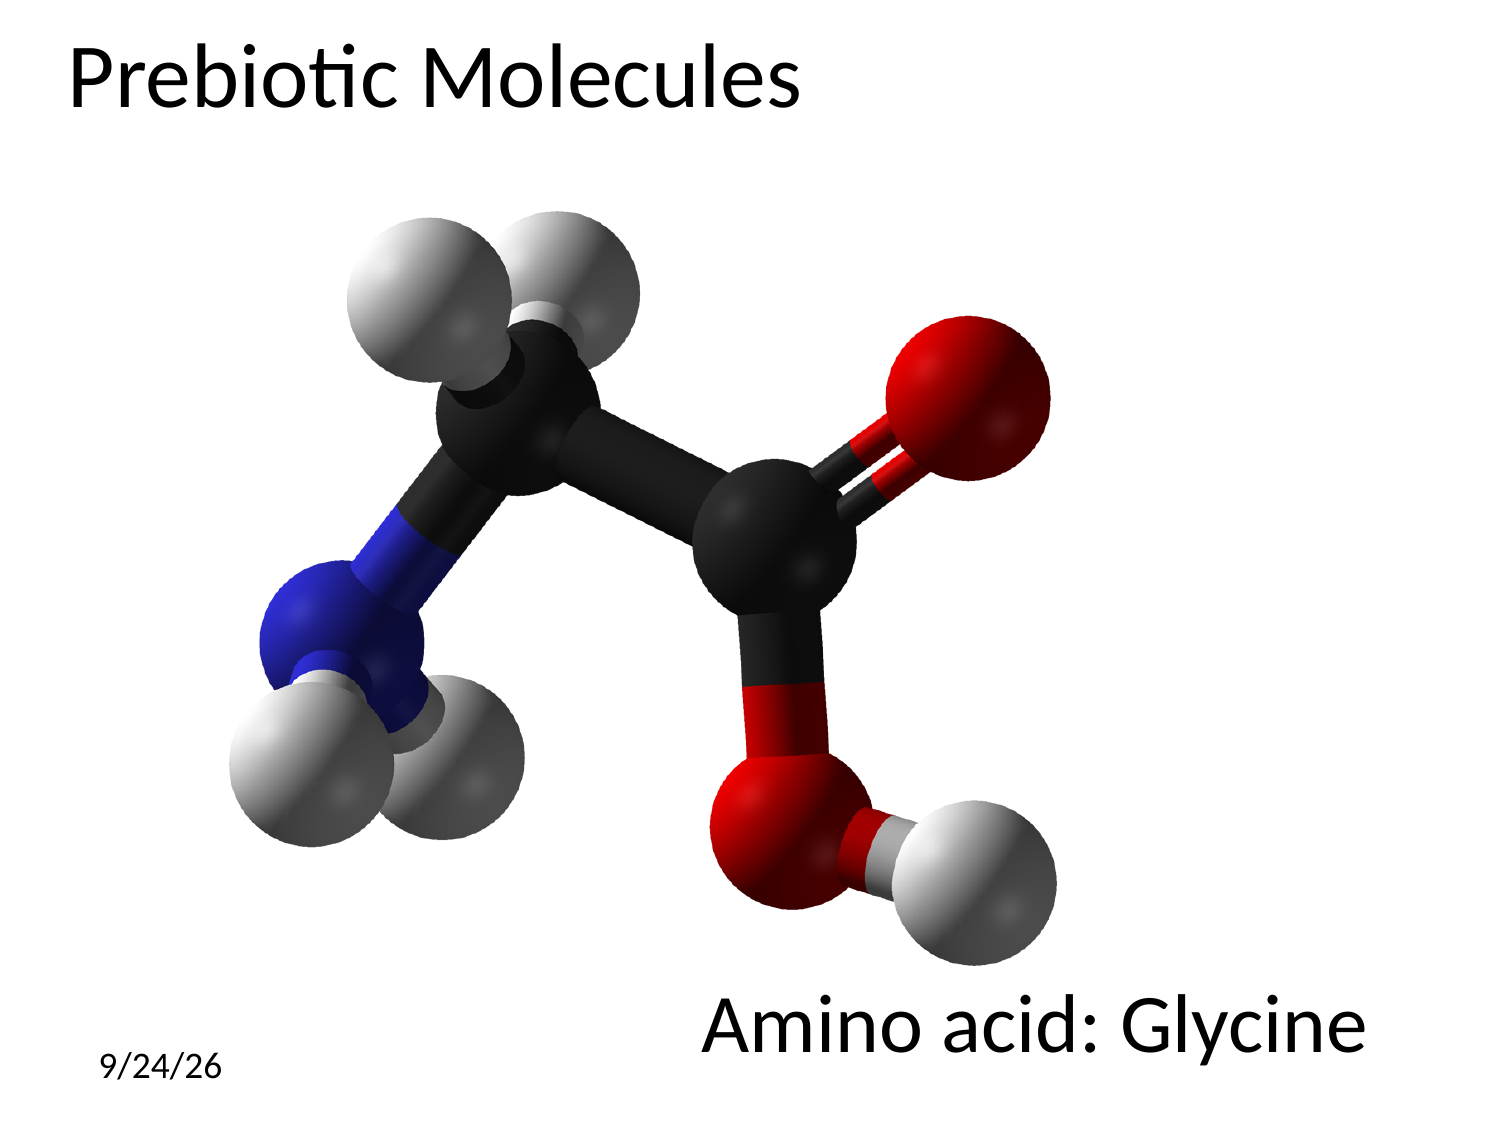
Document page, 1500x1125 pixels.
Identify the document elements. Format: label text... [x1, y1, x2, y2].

picture [187, 169, 1098, 1007]
text_box Prebiotic Molecules [53, 30, 975, 158]
title Amino acid: Glycine [360, 937, 1500, 1125]
